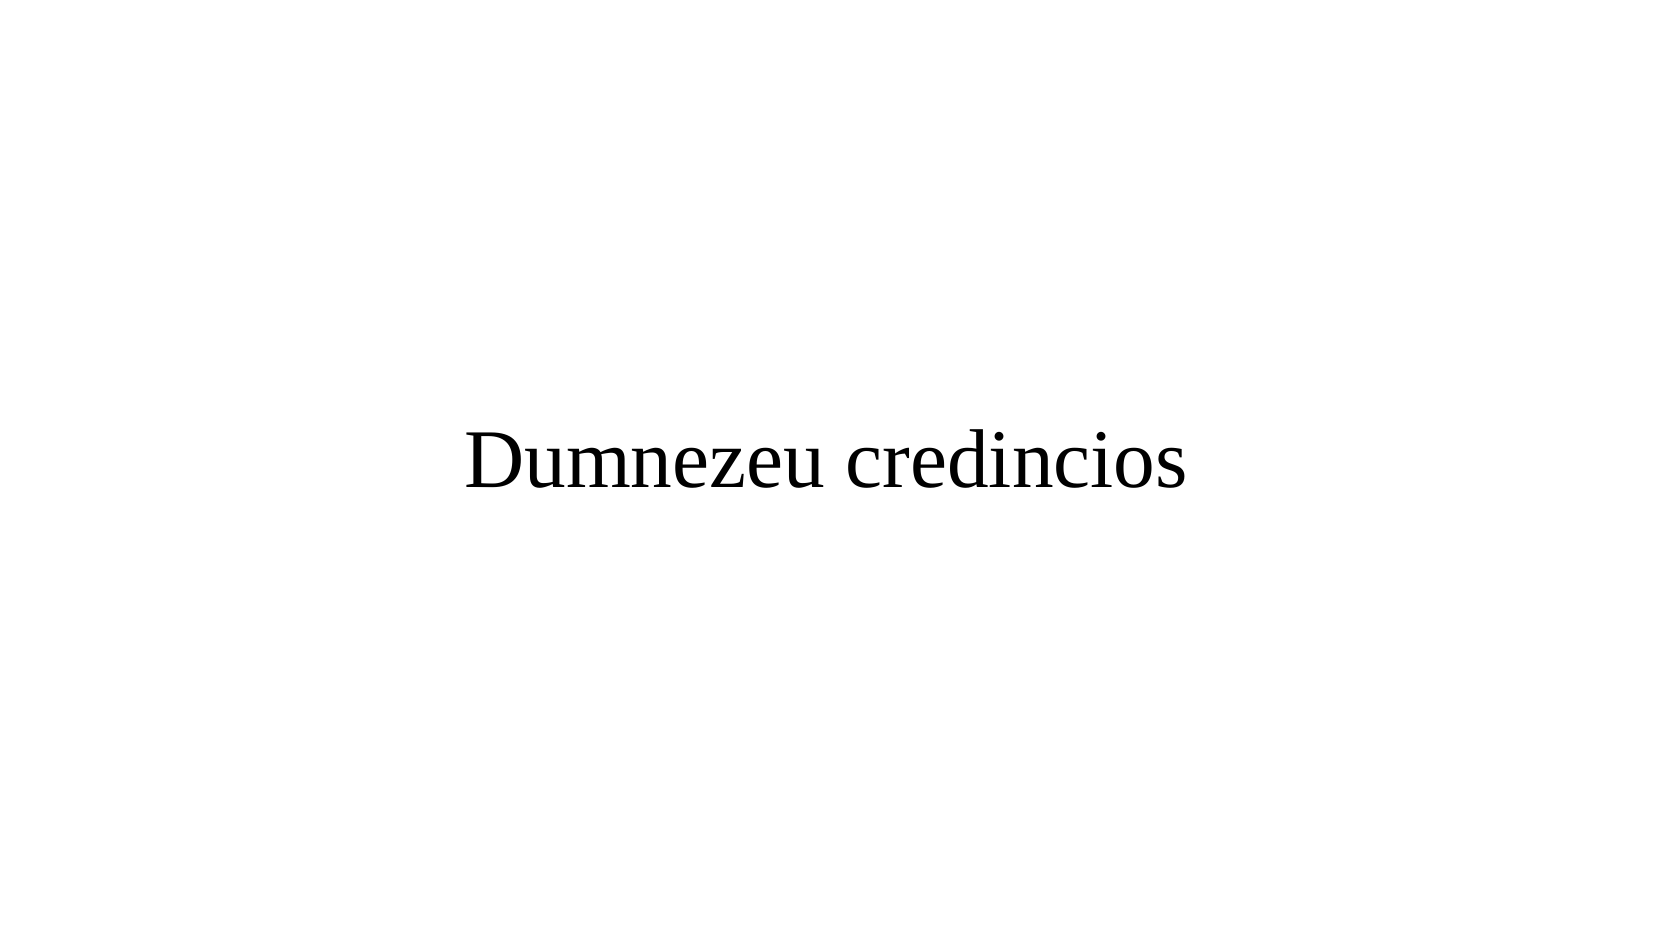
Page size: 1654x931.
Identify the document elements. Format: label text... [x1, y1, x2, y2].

subtitle Dumnezeu credincios [0, 396, 1654, 505]
